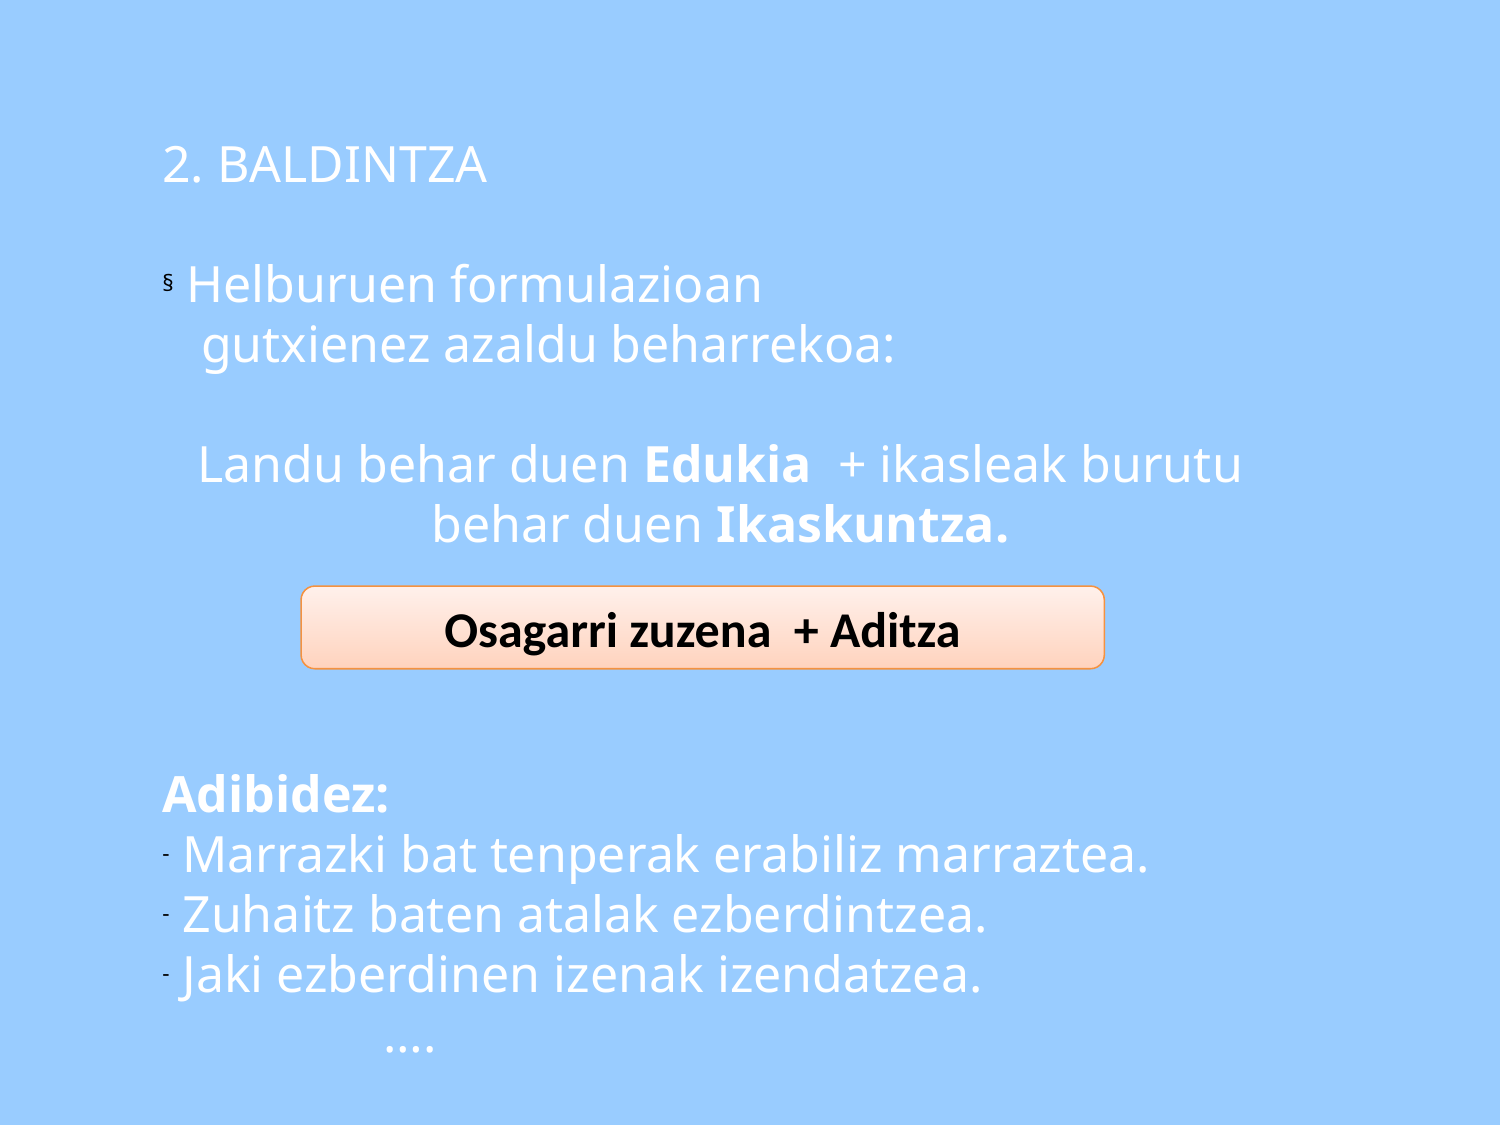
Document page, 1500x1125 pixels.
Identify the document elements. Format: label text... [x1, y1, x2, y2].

text_box Osagarri zuzena + Aditza [301, 586, 1105, 669]
text_box 2. BALDINTZA Helburuen formulazioan gutxienez azaldu beharrekoa: Landu behar duen Edukia + ikasleak burutu behar duen Ikaskuntza. Adibidez: Marrazki bat tenperak erabiliz marraztea. Zuhaitz baten atalak ezberdintzea. Jaki ezberdinen izenak izendatzea. …. [147, 125, 1294, 1071]
